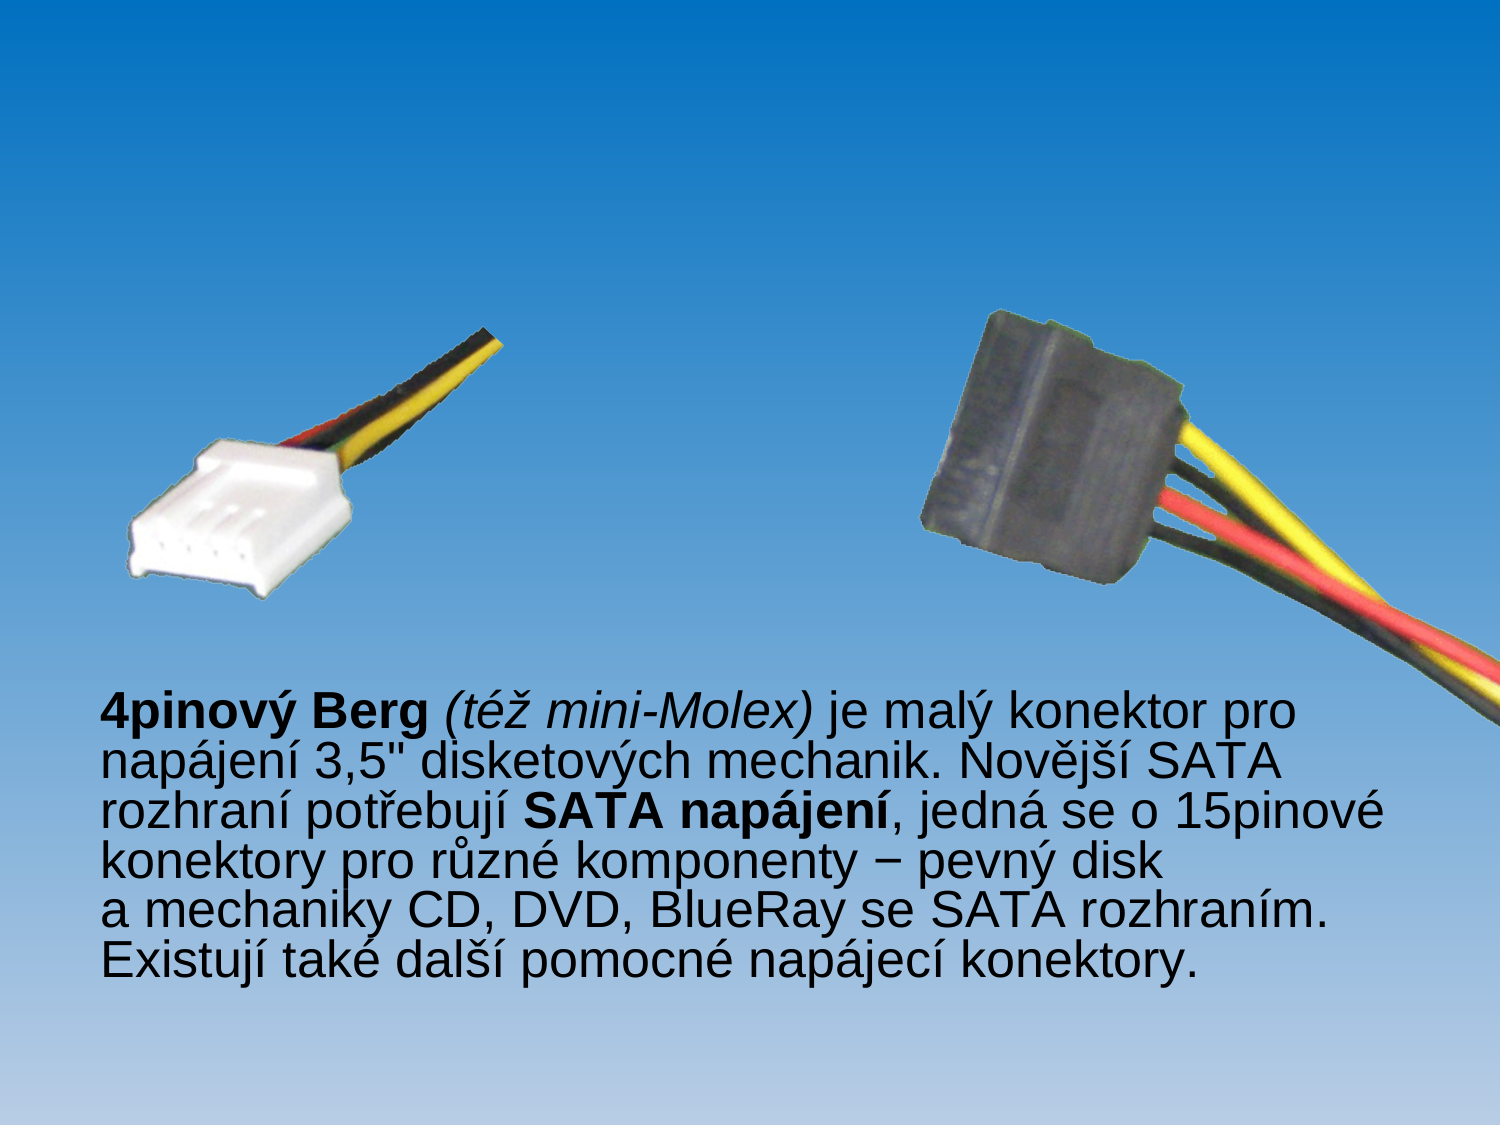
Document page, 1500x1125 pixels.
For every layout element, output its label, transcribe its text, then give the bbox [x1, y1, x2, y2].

list 4pinový Berg (též mini-Molex) je malý konektor pro napájení 3,5" disketových mechanik. Novější SATA rozhraní potřebují SATA napájení, jedná se o 15pinové konektory pro různé komponenty − pevný disk a mechaniky CD, DVD, BlueRay se SATA rozhraním. Existují také další pomocné napájecí konektory. [29, 680, 1483, 1067]
picture [659, 113, 1500, 855]
picture [58, 209, 558, 716]
